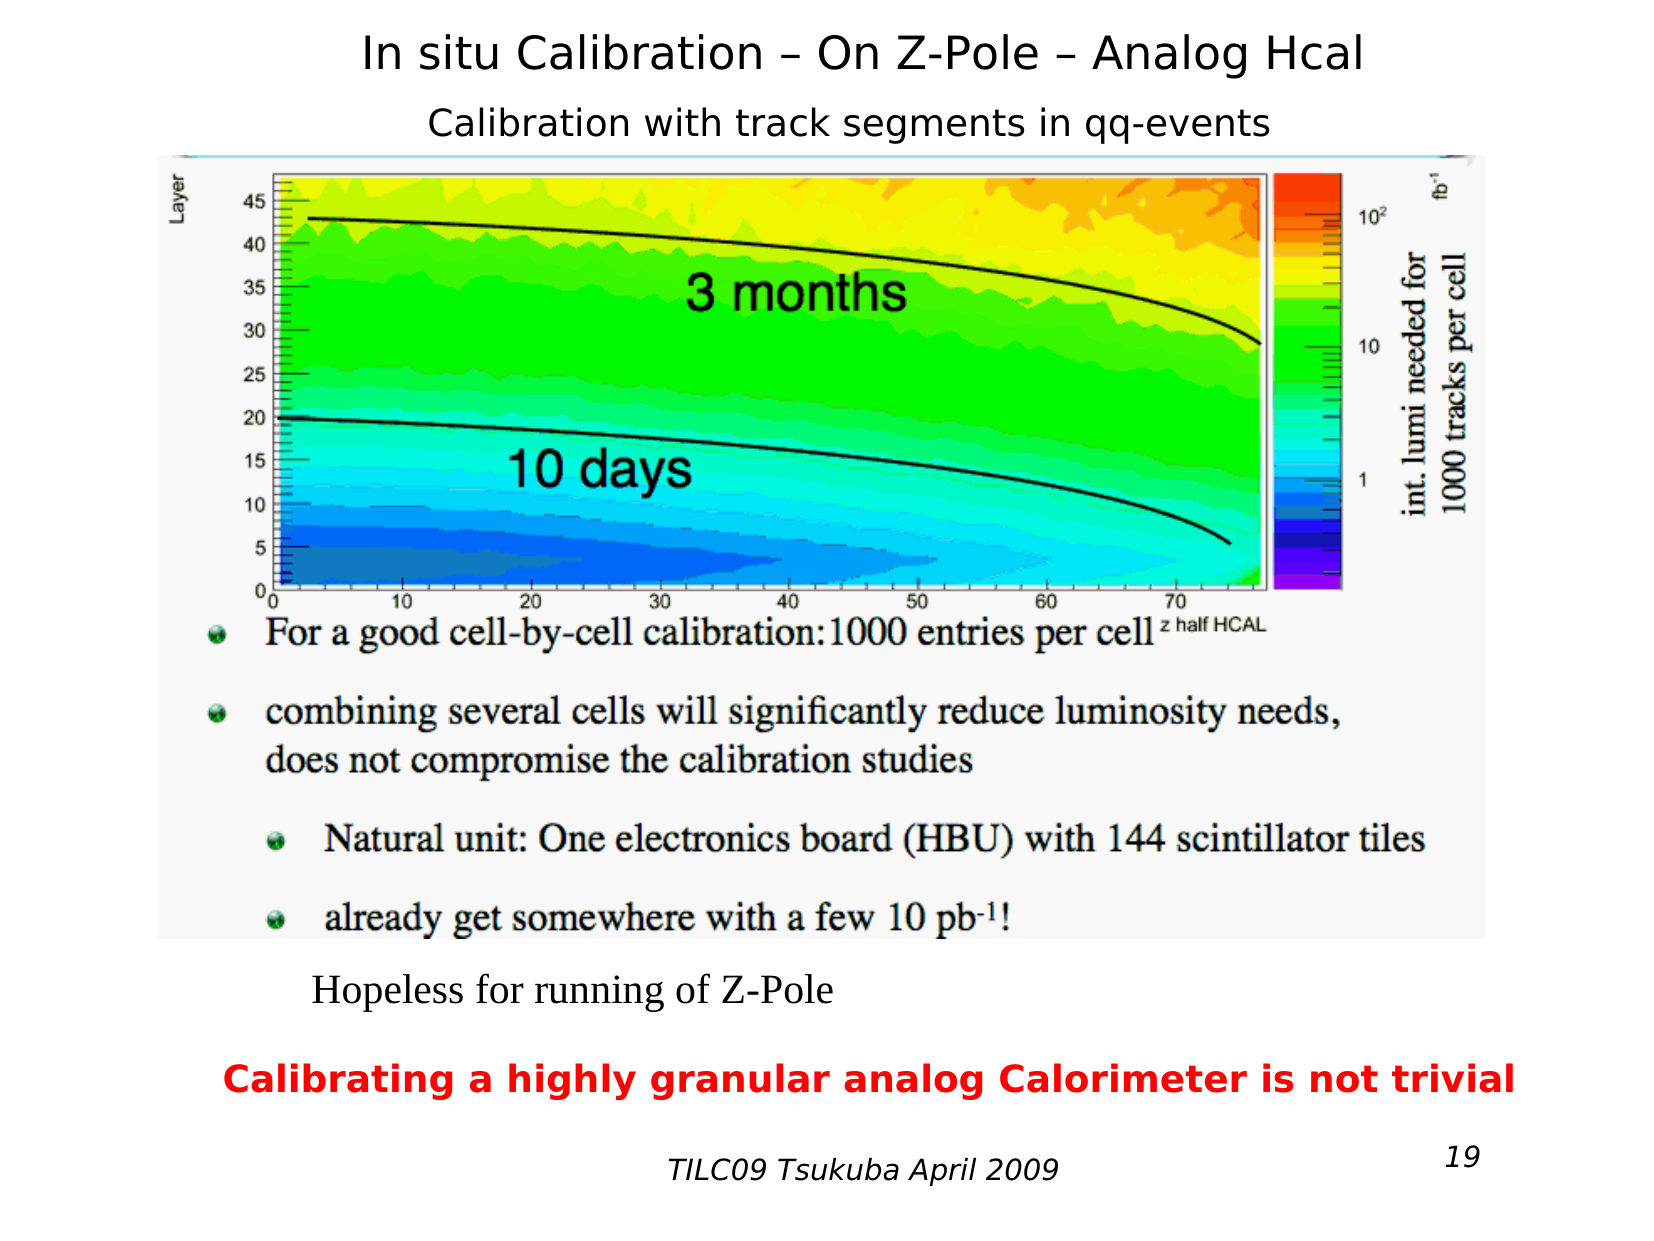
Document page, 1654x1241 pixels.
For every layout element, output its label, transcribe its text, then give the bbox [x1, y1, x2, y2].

text_box Hopeless for running of Z-Pole [260, 959, 864, 1021]
picture [157, 155, 1486, 939]
text_box In situ Calibration – On Z-Pole – Analog Hcal [346, 19, 1376, 88]
text_box Calibrating a highly granular analog Calorimeter is not trivial [207, 1050, 1503, 1109]
text_box Calibration with track segments in qq-events [412, 94, 1269, 154]
